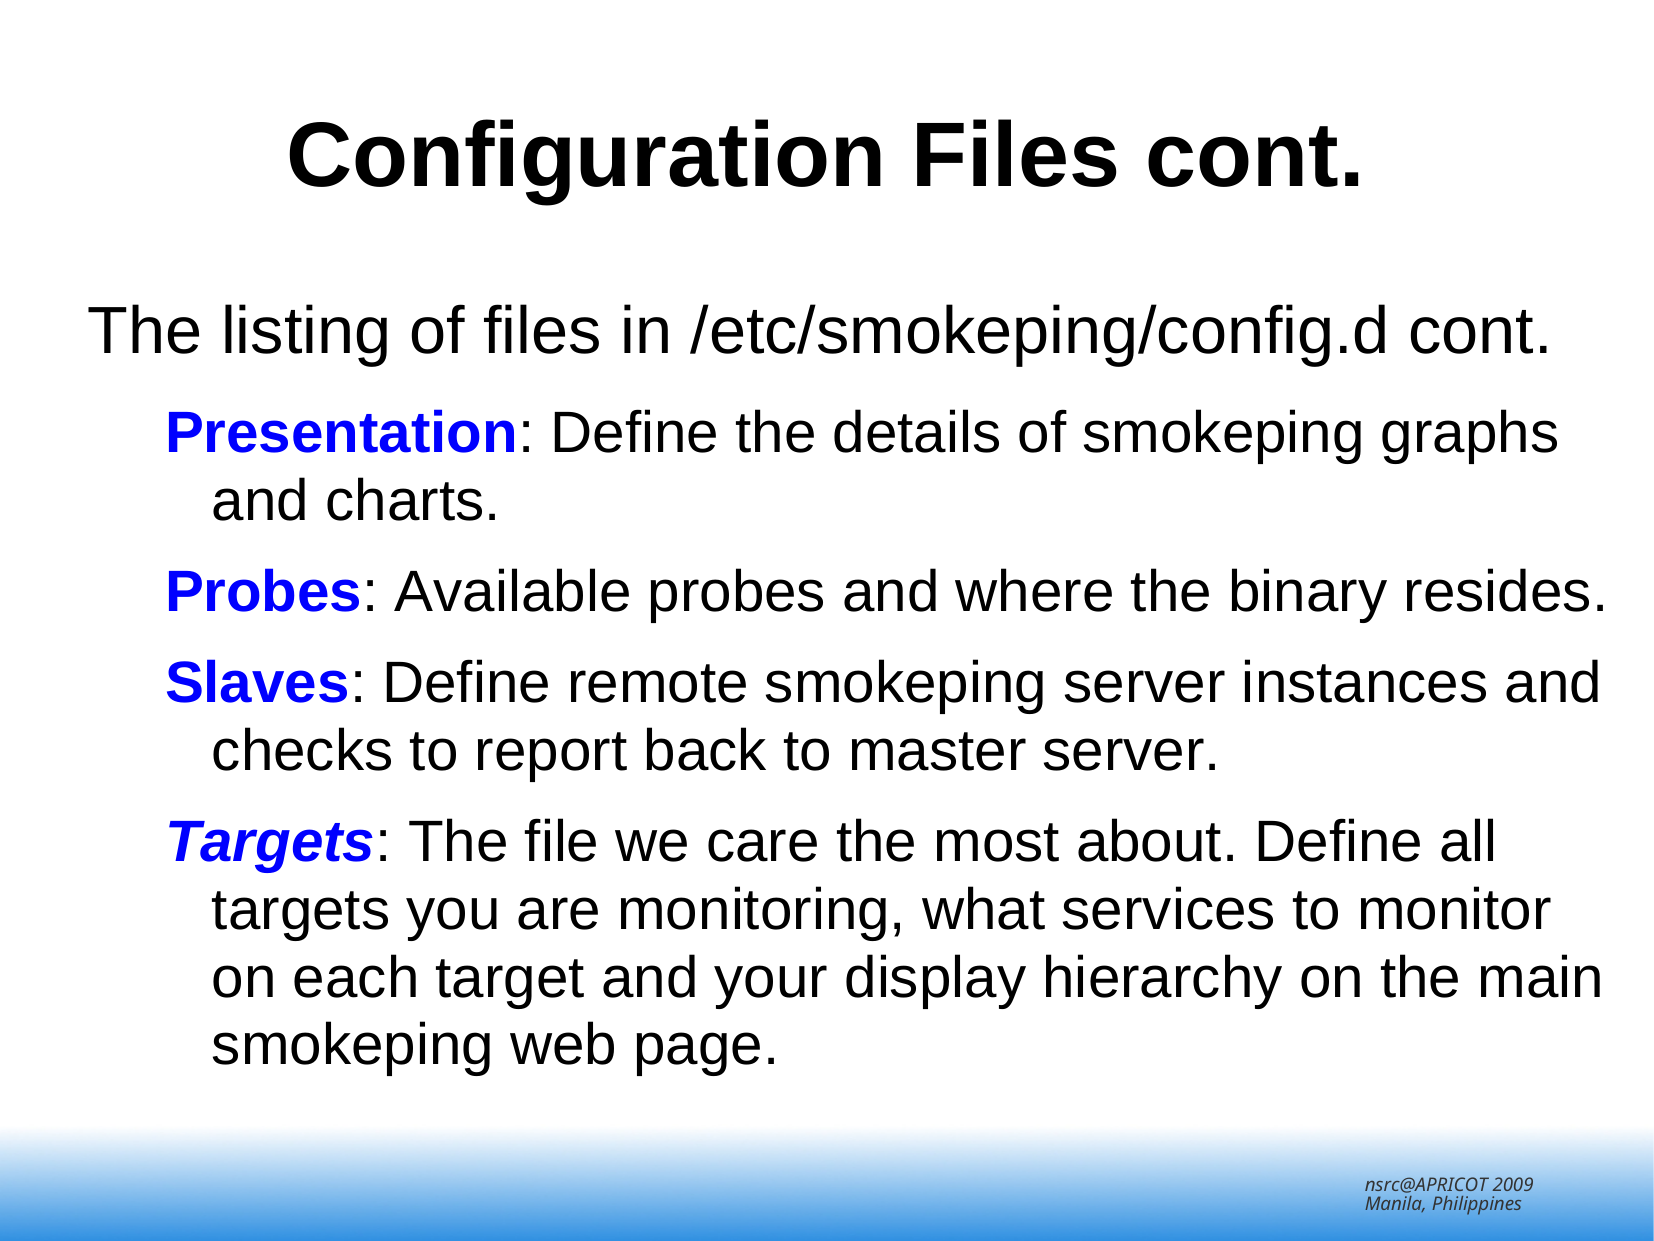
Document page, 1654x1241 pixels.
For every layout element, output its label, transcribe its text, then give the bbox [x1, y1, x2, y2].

list The listing of files in /etc/smokeping/config.d cont. Presentation: Define the details of smokeping graphs and charts. Probes: Available probes and where the binary resides. Slaves: Define remote smokeping server instances and checks to report back to master server. Targets: The file we care the most about. Define all targets you are monitoring, what services to monitor on each target and your display hierarchy on the main smokeping web page. [70, 290, 1613, 1094]
title Configuration Files cont. [82, 56, 1571, 249]
picture [0, 1124, 1654, 1241]
